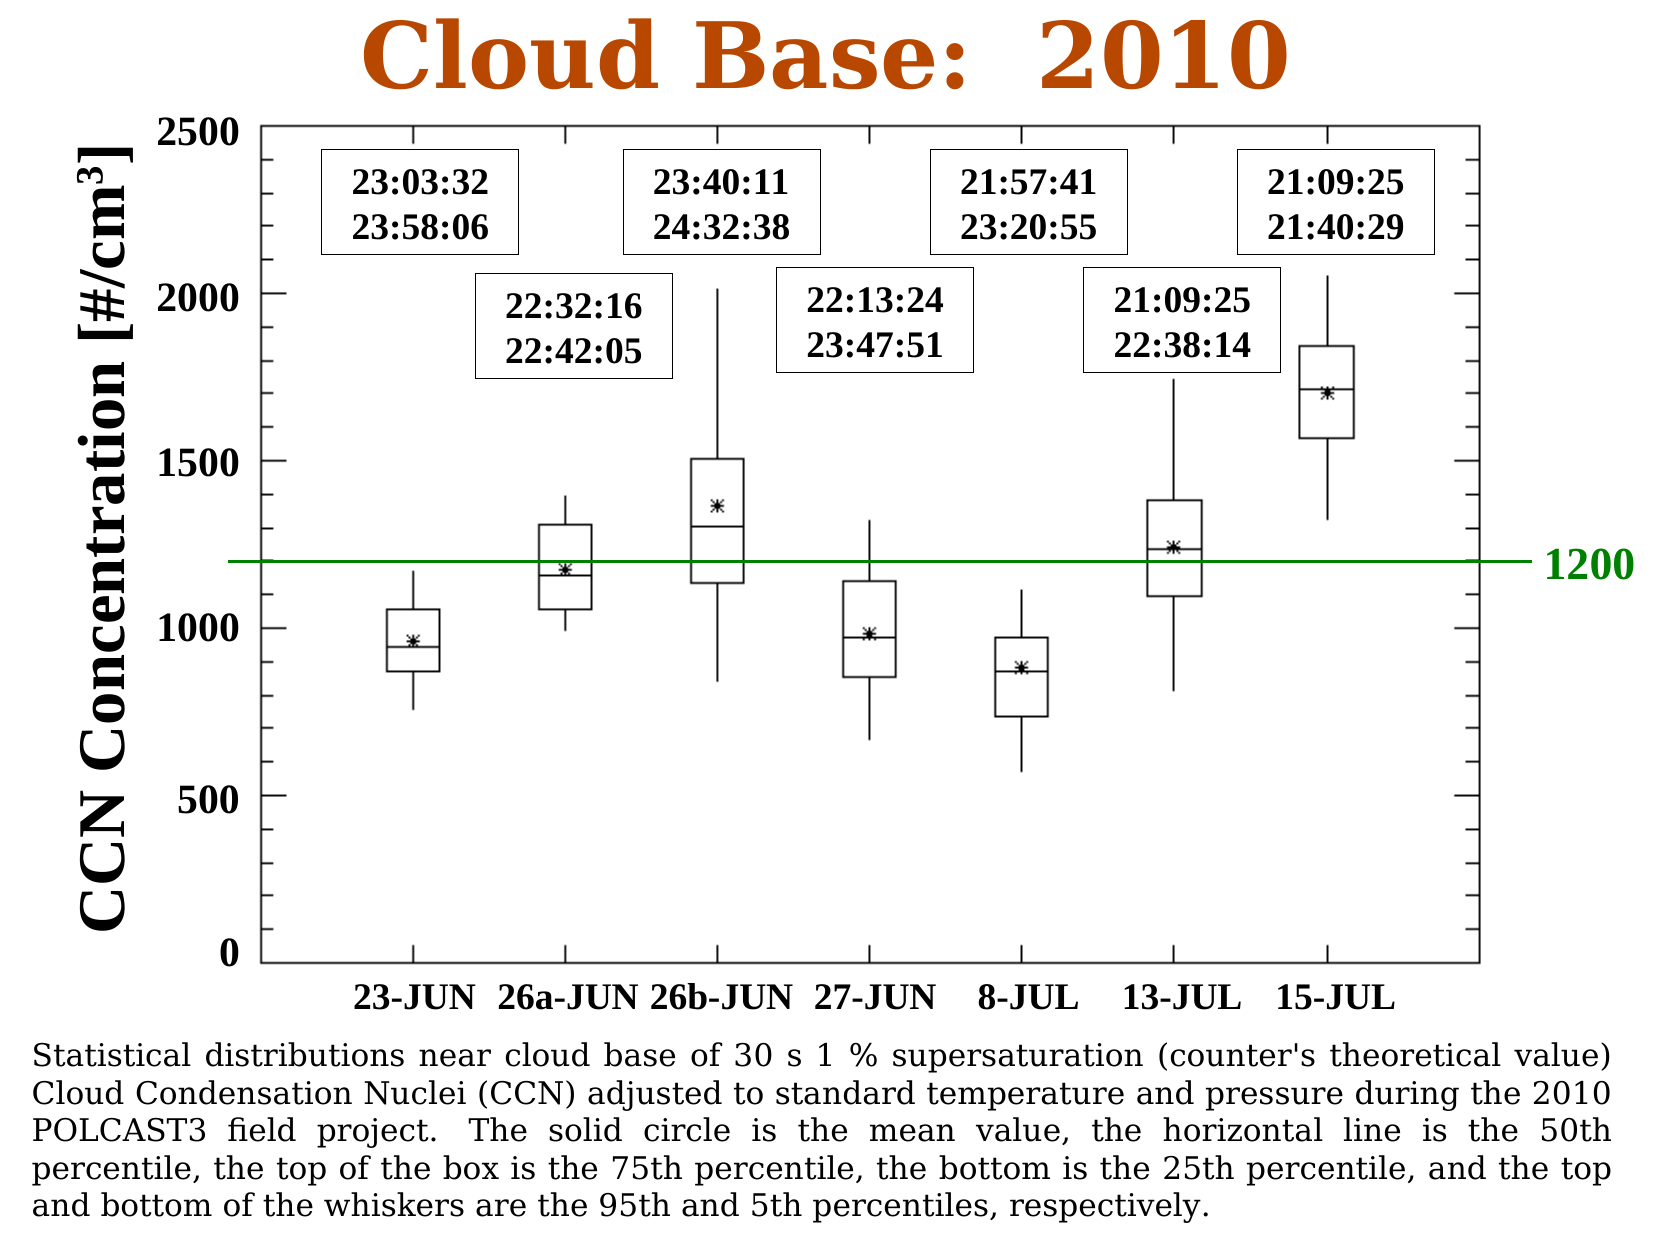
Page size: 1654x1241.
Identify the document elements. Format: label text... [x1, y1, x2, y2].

text_box 0 [140, 917, 255, 983]
text_box 15-JUL [1237, 964, 1435, 1025]
picture [146, 110, 1497, 988]
text_box CCN Concentration [#/cm3] [50, 112, 146, 967]
text_box 13-JUL [1083, 964, 1237, 1025]
text_box Statistical distributions near cloud base of 30 s 1 % supersaturation (counter's theoretical value) Cloud Condensation Nuclei (CCN) adjusted to standard temperature and pressure during the 2010 POLCAST3 field project. The solid circle is the mean value, the horizontal line is the 50th percentile, the top of the box is the 75th percentile, the bottom is the 25th percentile, and the top and bottom of the whiskers are the 95th and 5th percentiles, respectively. [16, 1028, 1630, 1231]
text_box 500 [140, 764, 255, 829]
text_box 21:57:41 23:20:55 [930, 149, 1128, 255]
text_box 23-JUN [316, 964, 513, 1025]
text_box 1000 [140, 592, 255, 658]
text_box 23:03:32 23:58:06 [321, 149, 519, 255]
text_box 22:13:24 23:47:51 [776, 267, 974, 373]
text_box 26b-JUN [623, 964, 776, 1025]
text_box 8-JUL [930, 964, 1083, 1025]
text_box 22:32:16 22:42:05 [475, 273, 673, 379]
text_box 2000 [140, 262, 255, 327]
text_box 1200 [1526, 526, 1653, 597]
text_box 21:09:25 21:40:29 [1237, 149, 1435, 255]
text_box 23:40:11 24:32:38 [623, 149, 821, 255]
text_box 26a-JUN [513, 964, 623, 1025]
title Cloud Base: 2010 [0, 7, 1653, 110]
text_box 27-JUN [776, 964, 930, 1025]
text_box 21:09:25 22:38:14 [1083, 267, 1281, 373]
text_box 2500 [140, 96, 255, 162]
text_box 1500 [140, 427, 255, 493]
